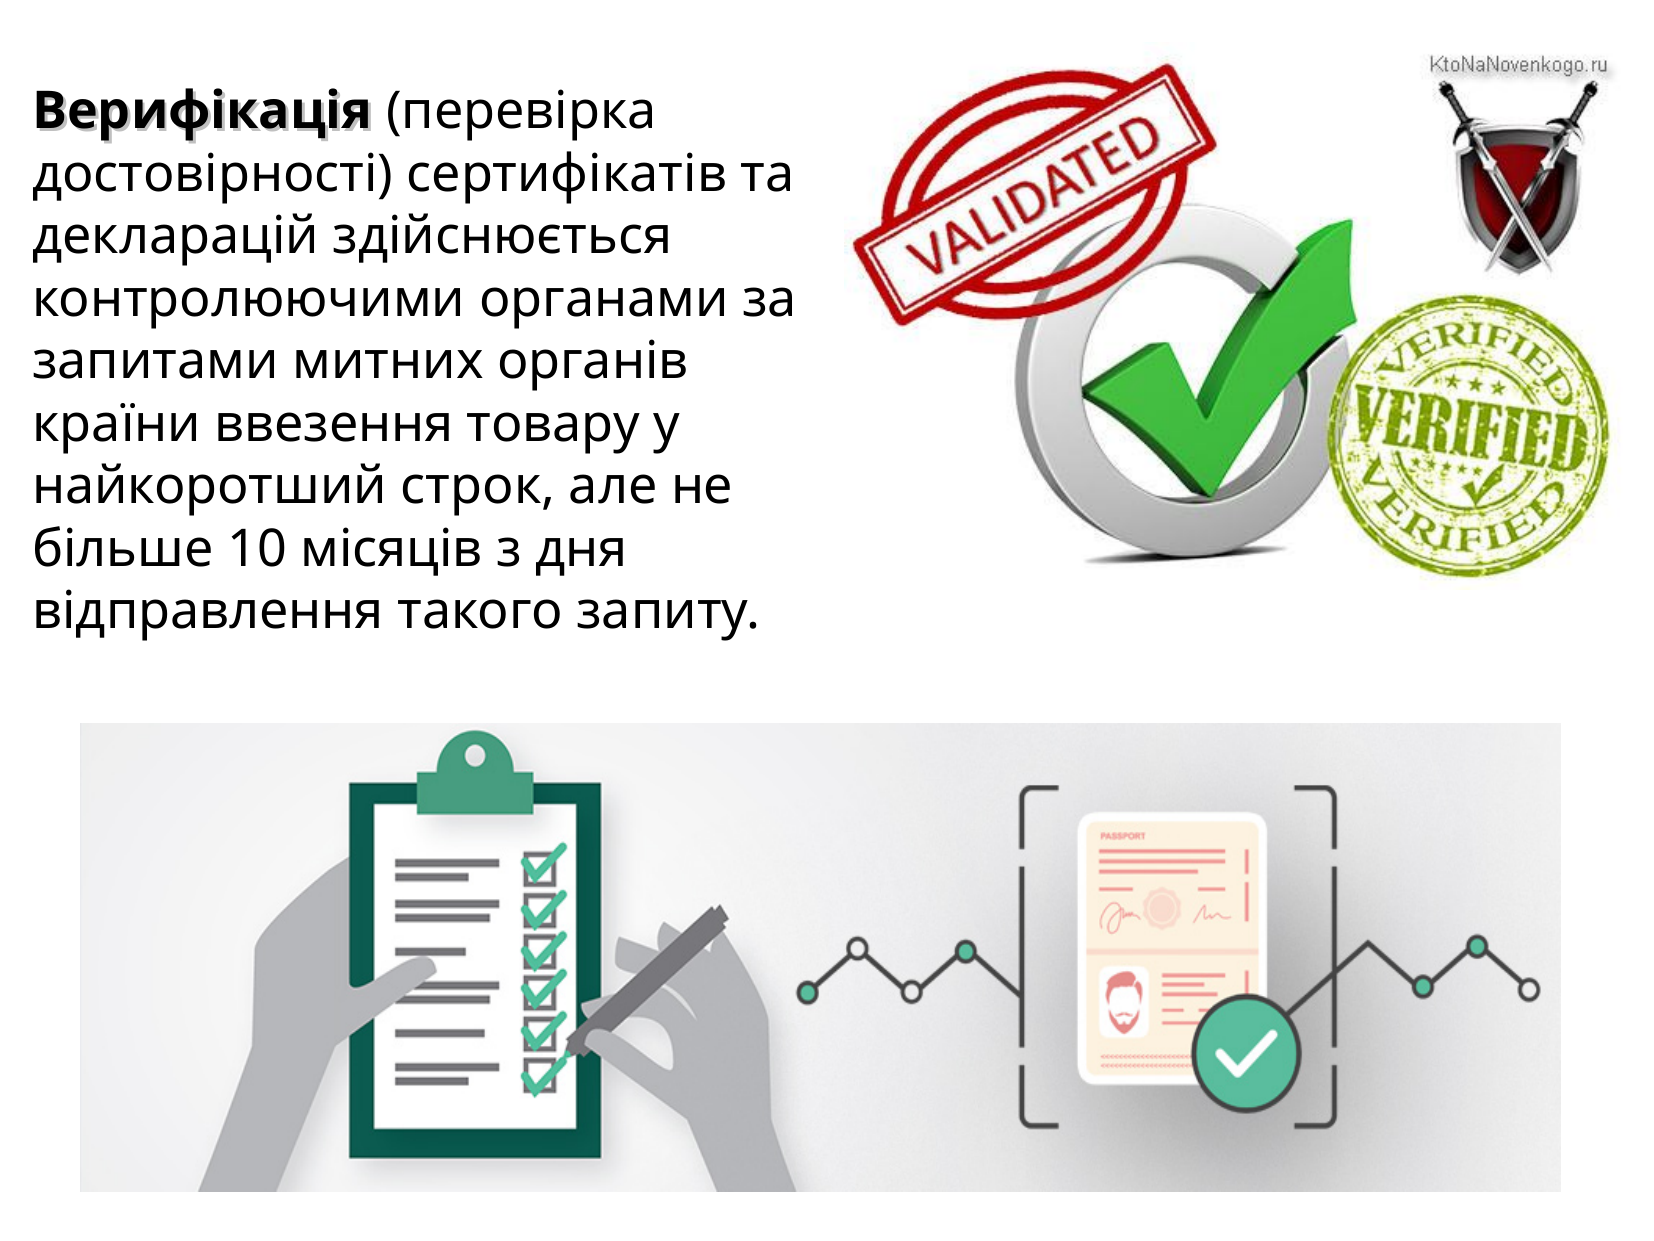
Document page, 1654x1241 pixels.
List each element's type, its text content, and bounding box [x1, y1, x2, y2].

picture [80, 723, 1561, 1192]
text_box Верифікація (перевірка достовірності) сертифікатів та декларацій здійснюється контролюючими органами за запитами митних органів країни ввезення товару у найкоротший строк, але не більше 10 місяців з дня відправлення такого запиту. [17, 69, 827, 646]
picture [844, 42, 1627, 590]
